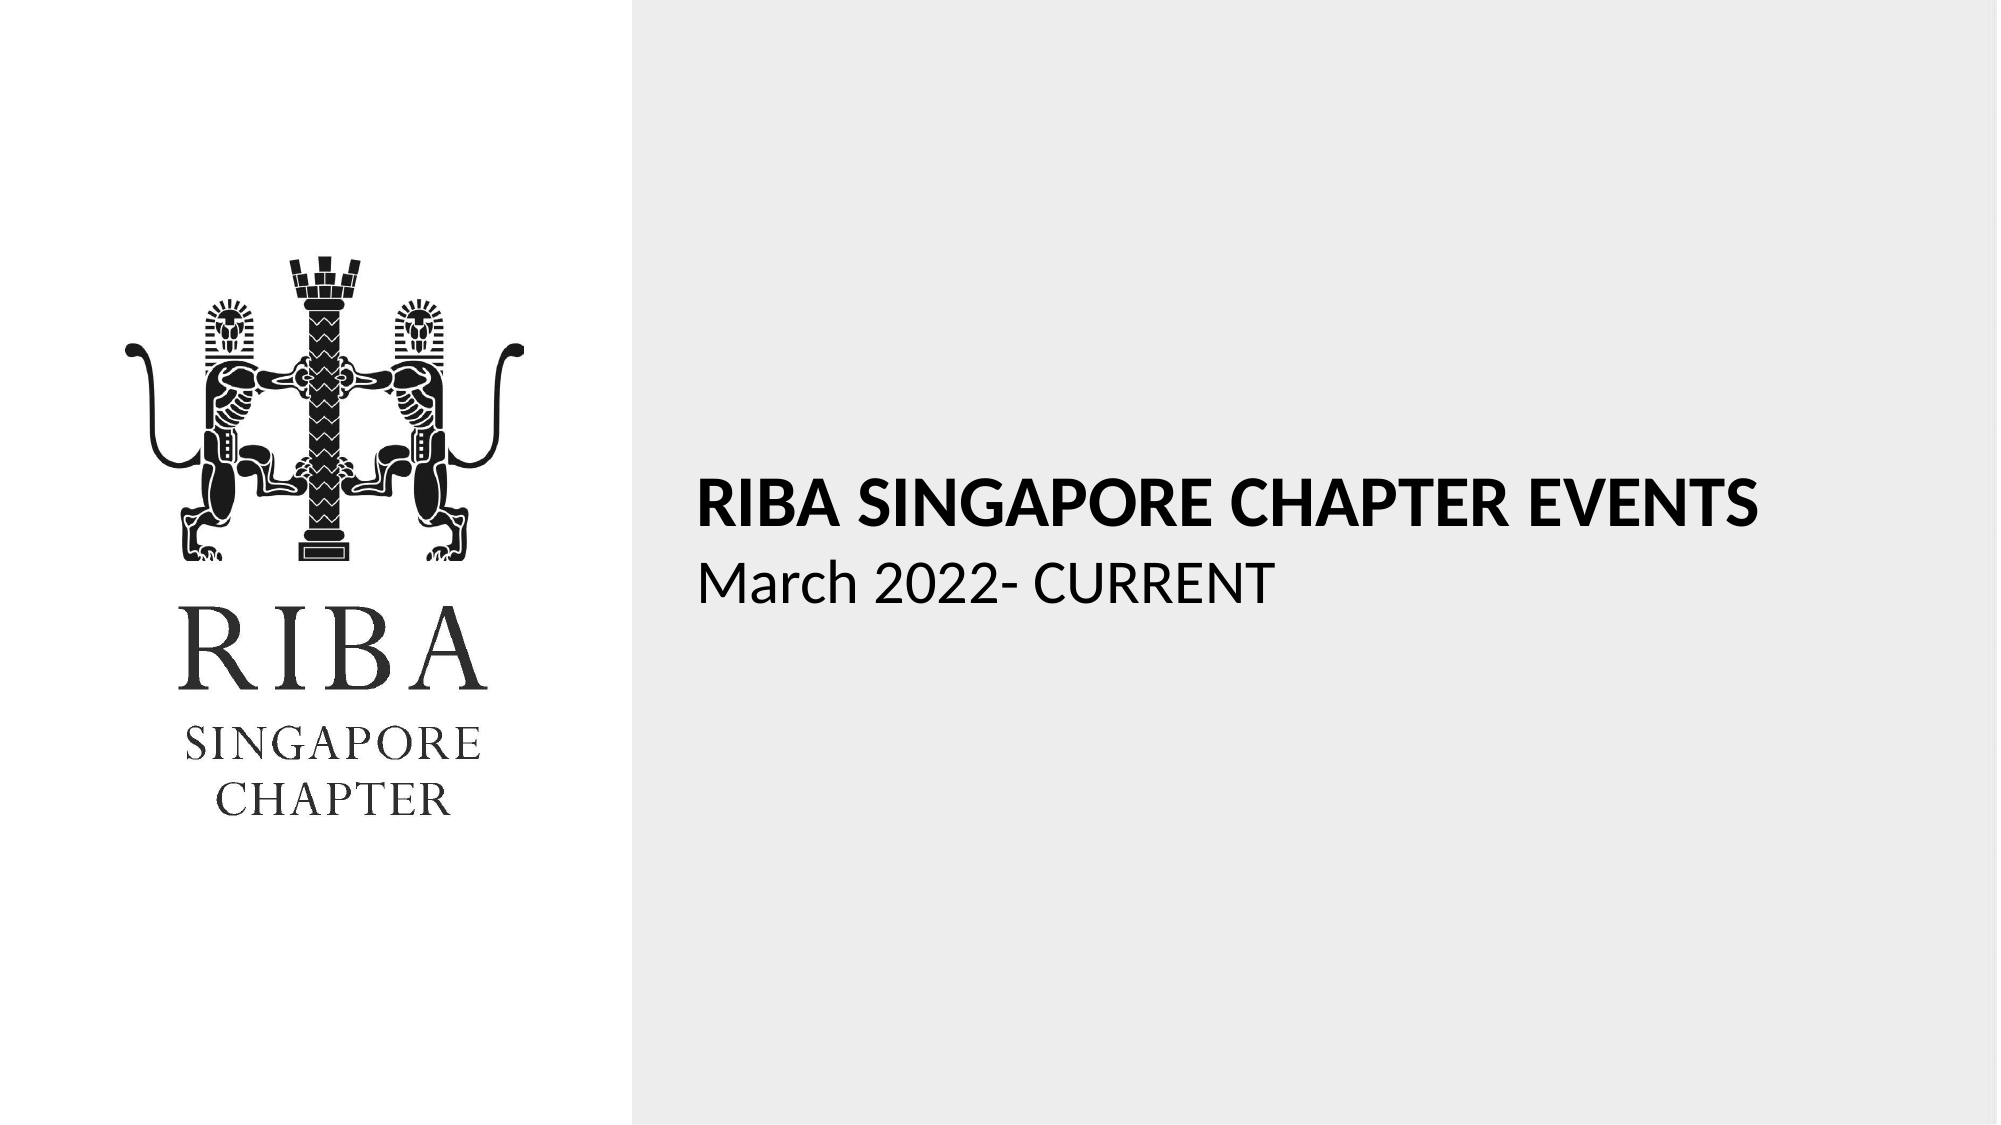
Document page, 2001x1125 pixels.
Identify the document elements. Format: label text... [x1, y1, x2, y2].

text_box RIBA SINGAPORE CHAPTER EVENTS March 2022- CURRENT [681, 445, 1968, 625]
picture [59, 0, 2000, 1125]
